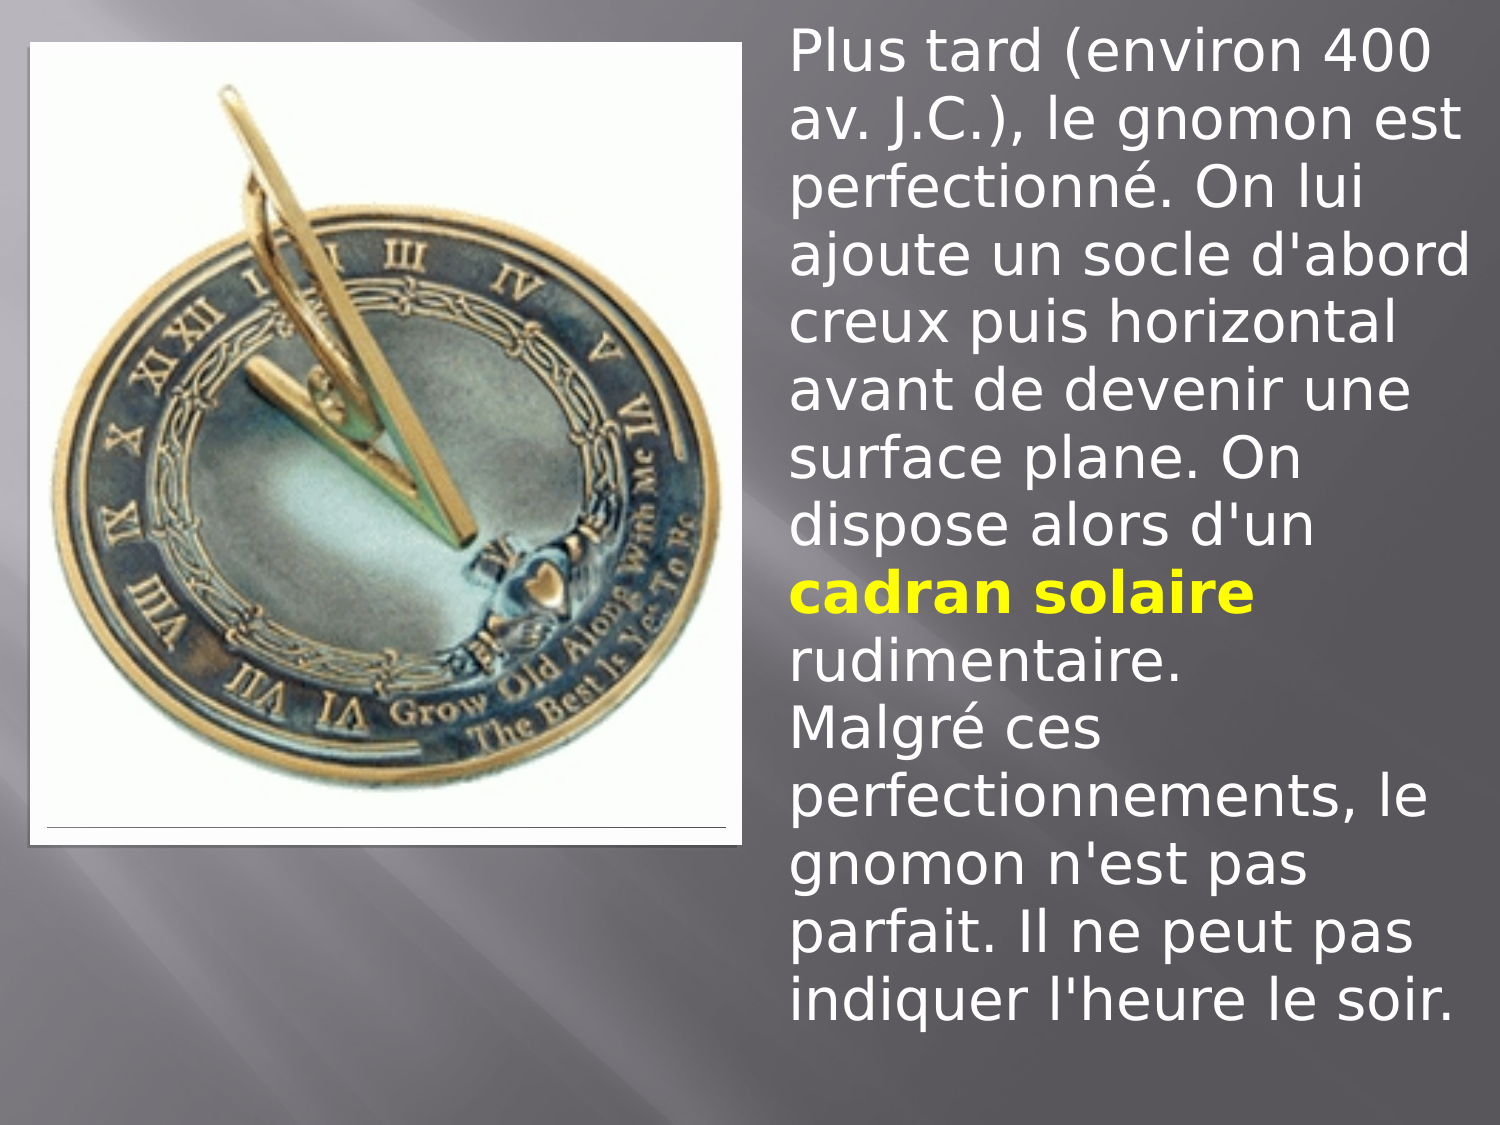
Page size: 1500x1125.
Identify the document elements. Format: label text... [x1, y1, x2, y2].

text_box Plus tard (environ 400 av. J.C.), le gnomon est perfectionné. On lui ajoute un socle d'abord creux puis horizontal avant de devenir une surface plane. On dispose alors d'un cadran solaire rudimentaire. Malgré ces perfectionnements, le gnomon n'est pas parfait. Il ne peut pas indiquer l'heure le soir. [773, 10, 1500, 1092]
picture [0, 0, 1500, 1125]
